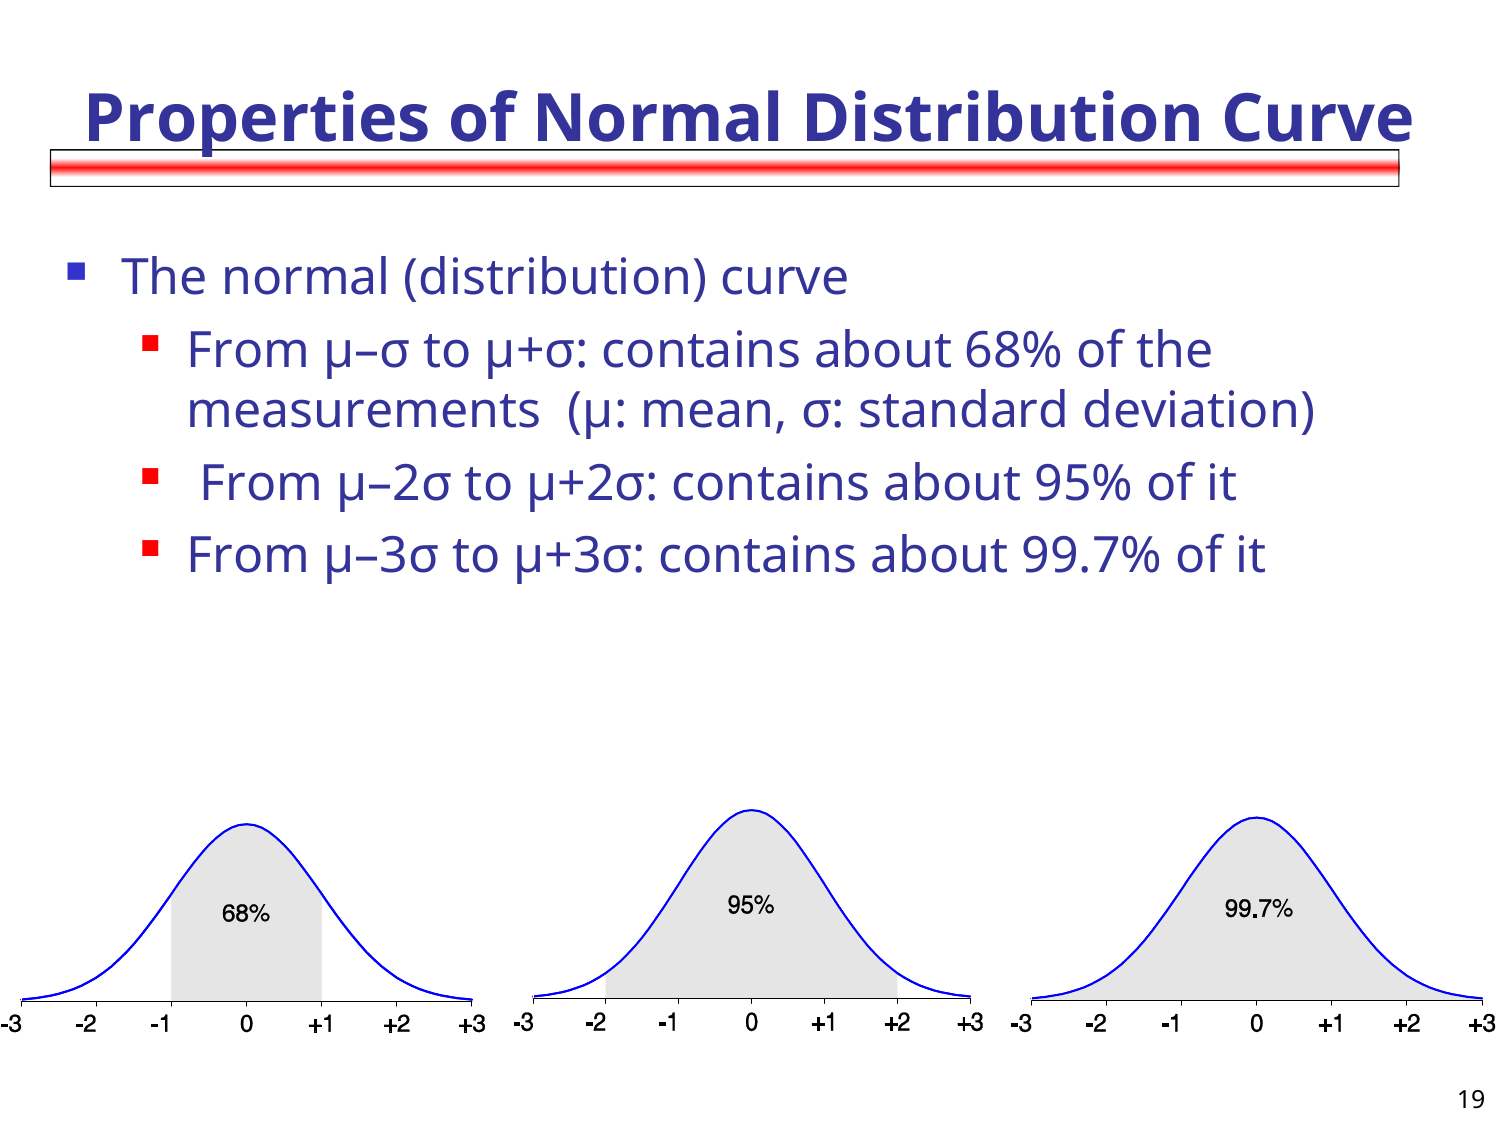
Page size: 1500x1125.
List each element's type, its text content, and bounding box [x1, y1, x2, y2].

list The normal (distribution) curve From μ–σ to μ+σ: contains about 68% of the measurements (μ: mean, σ: standard deviation) From μ–2σ to μ+2σ: contains about 95% of it From μ–3σ to μ+3σ: contains about 99.7% of it [50, 237, 1476, 784]
picture [1010, 624, 1500, 1038]
title Properties of Normal Distribution Curve [0, 0, 1500, 163]
text_box [512, 611, 988, 1037]
text_box <number> [1187, 1062, 1500, 1125]
text_box [0, 637, 490, 1038]
